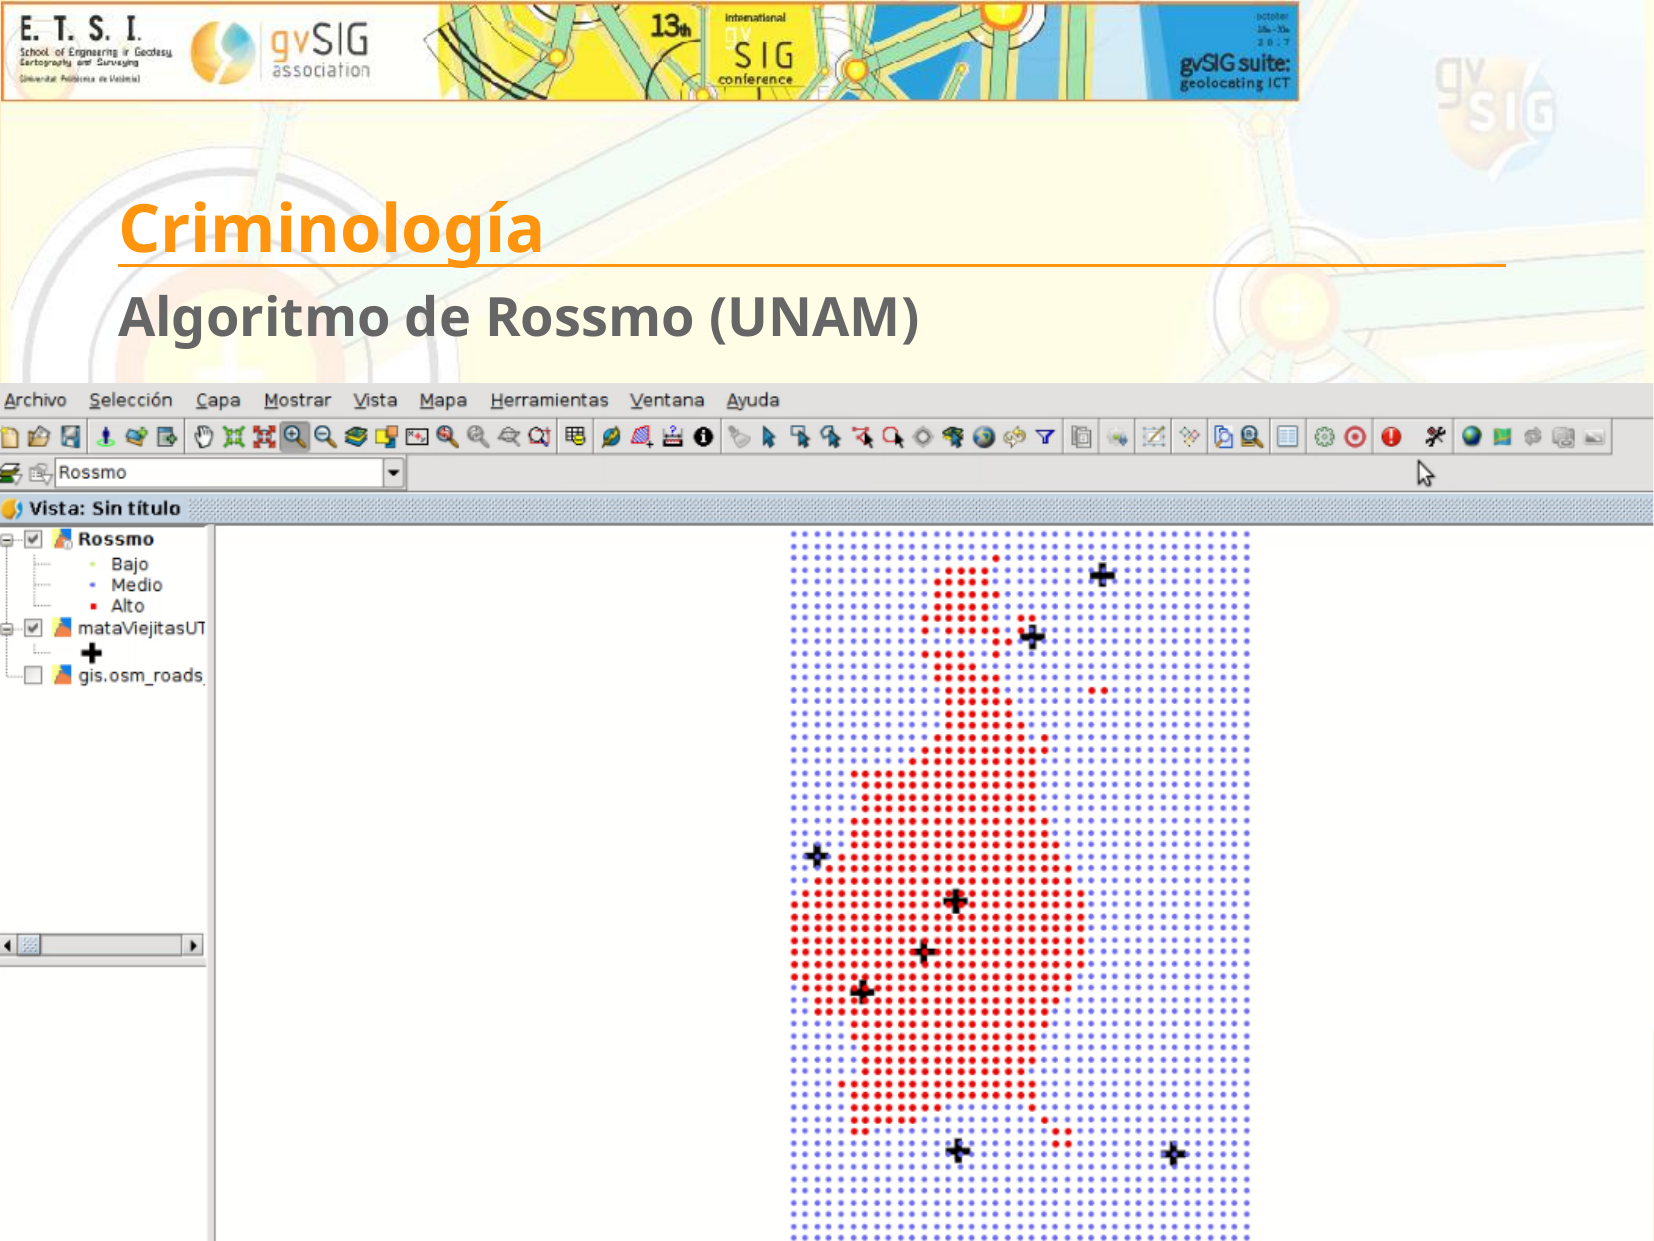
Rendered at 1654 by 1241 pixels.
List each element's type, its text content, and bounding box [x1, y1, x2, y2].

picture [0, 0, 1654, 1241]
text_box Algoritmo de Rossmo (UNAM) [118, 252, 1418, 379]
list Detección de asesinos en serie [118, 311, 1506, 383]
title Criminología [118, 177, 1607, 276]
